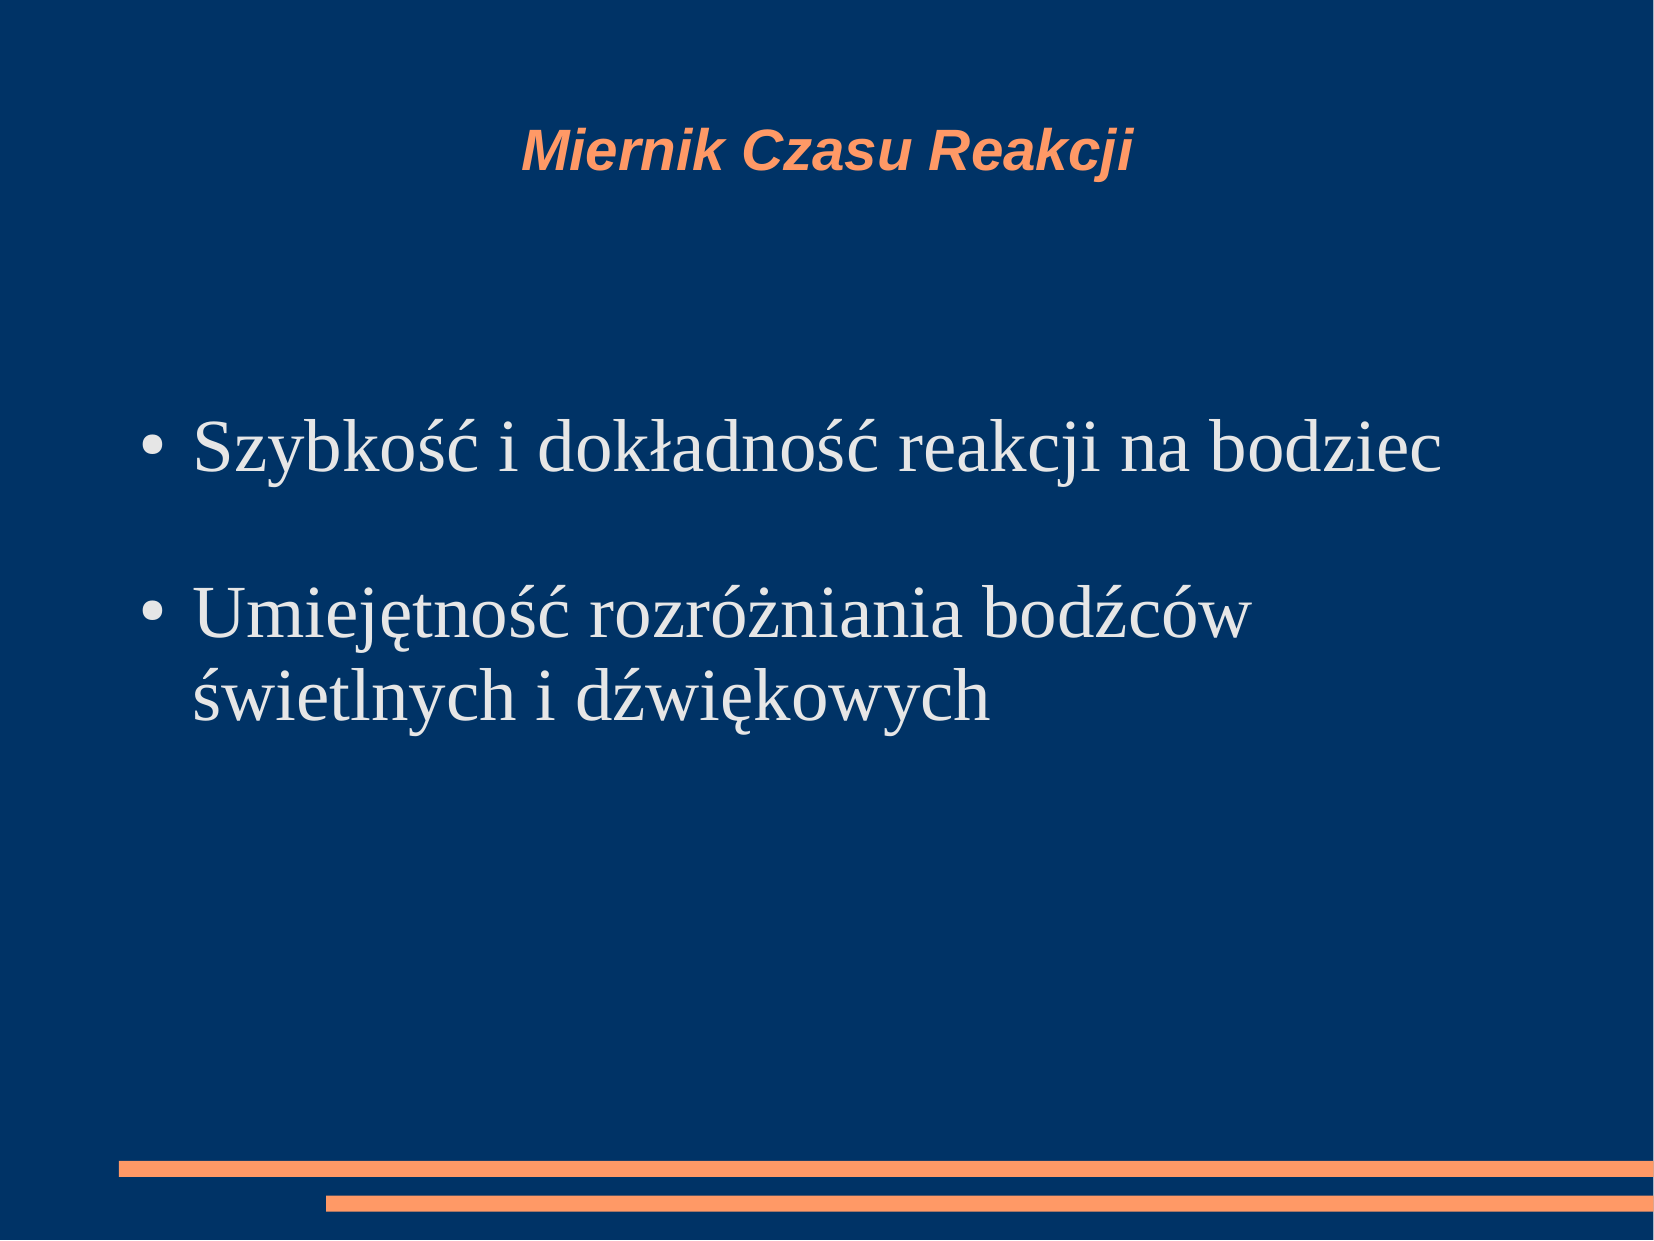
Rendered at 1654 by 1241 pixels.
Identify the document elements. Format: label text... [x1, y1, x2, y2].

title Miernik Czasu Reakcji [121, 46, 1534, 254]
list Szybkość i dokładność reakcji na bodziec Umiejętność rozróżniania bodźców świetlnych i dźwiękowych [121, 322, 1561, 1132]
